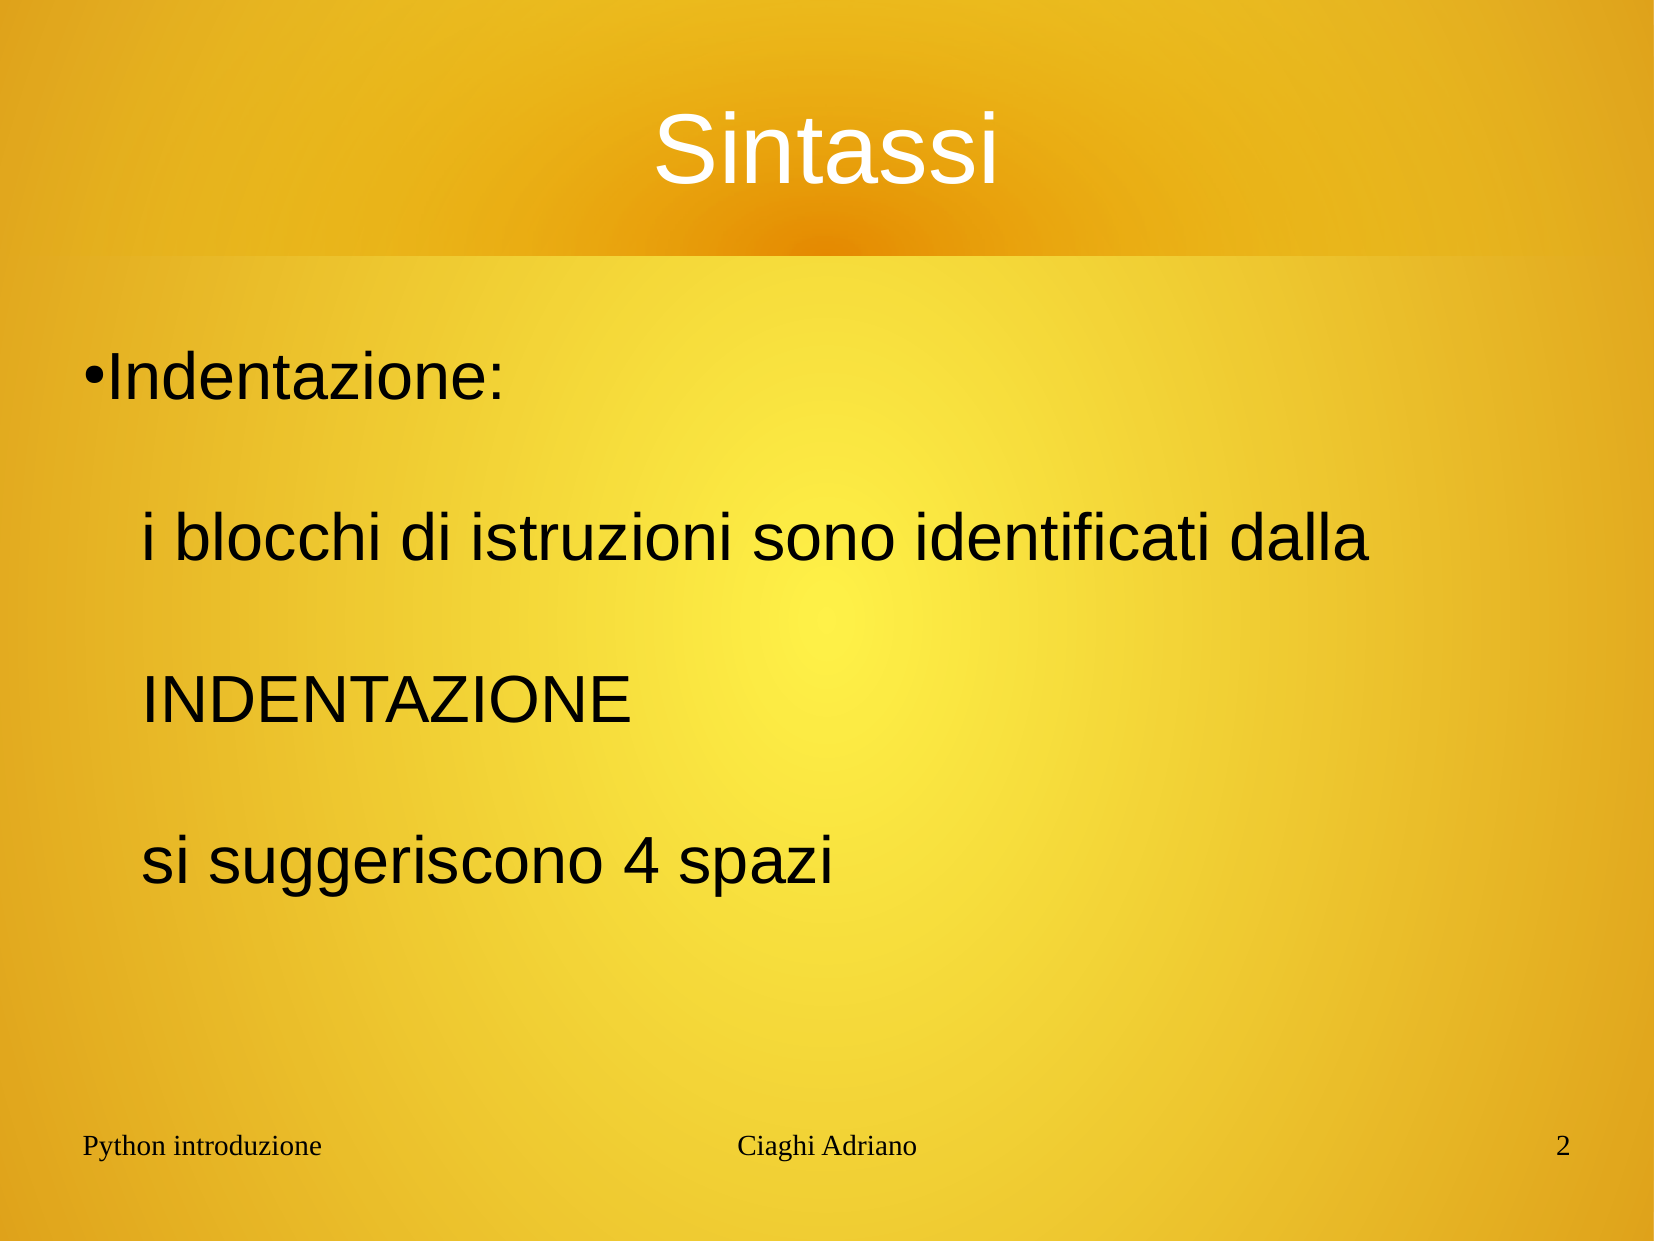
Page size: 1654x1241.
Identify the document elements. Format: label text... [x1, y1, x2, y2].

title Sintassi [82, 47, 1571, 252]
subtitle Indentazione: i blocchi di istruzioni sono identificati dalla INDENTAZIONE si suggeriscono 4 spazi [82, 299, 1571, 1019]
